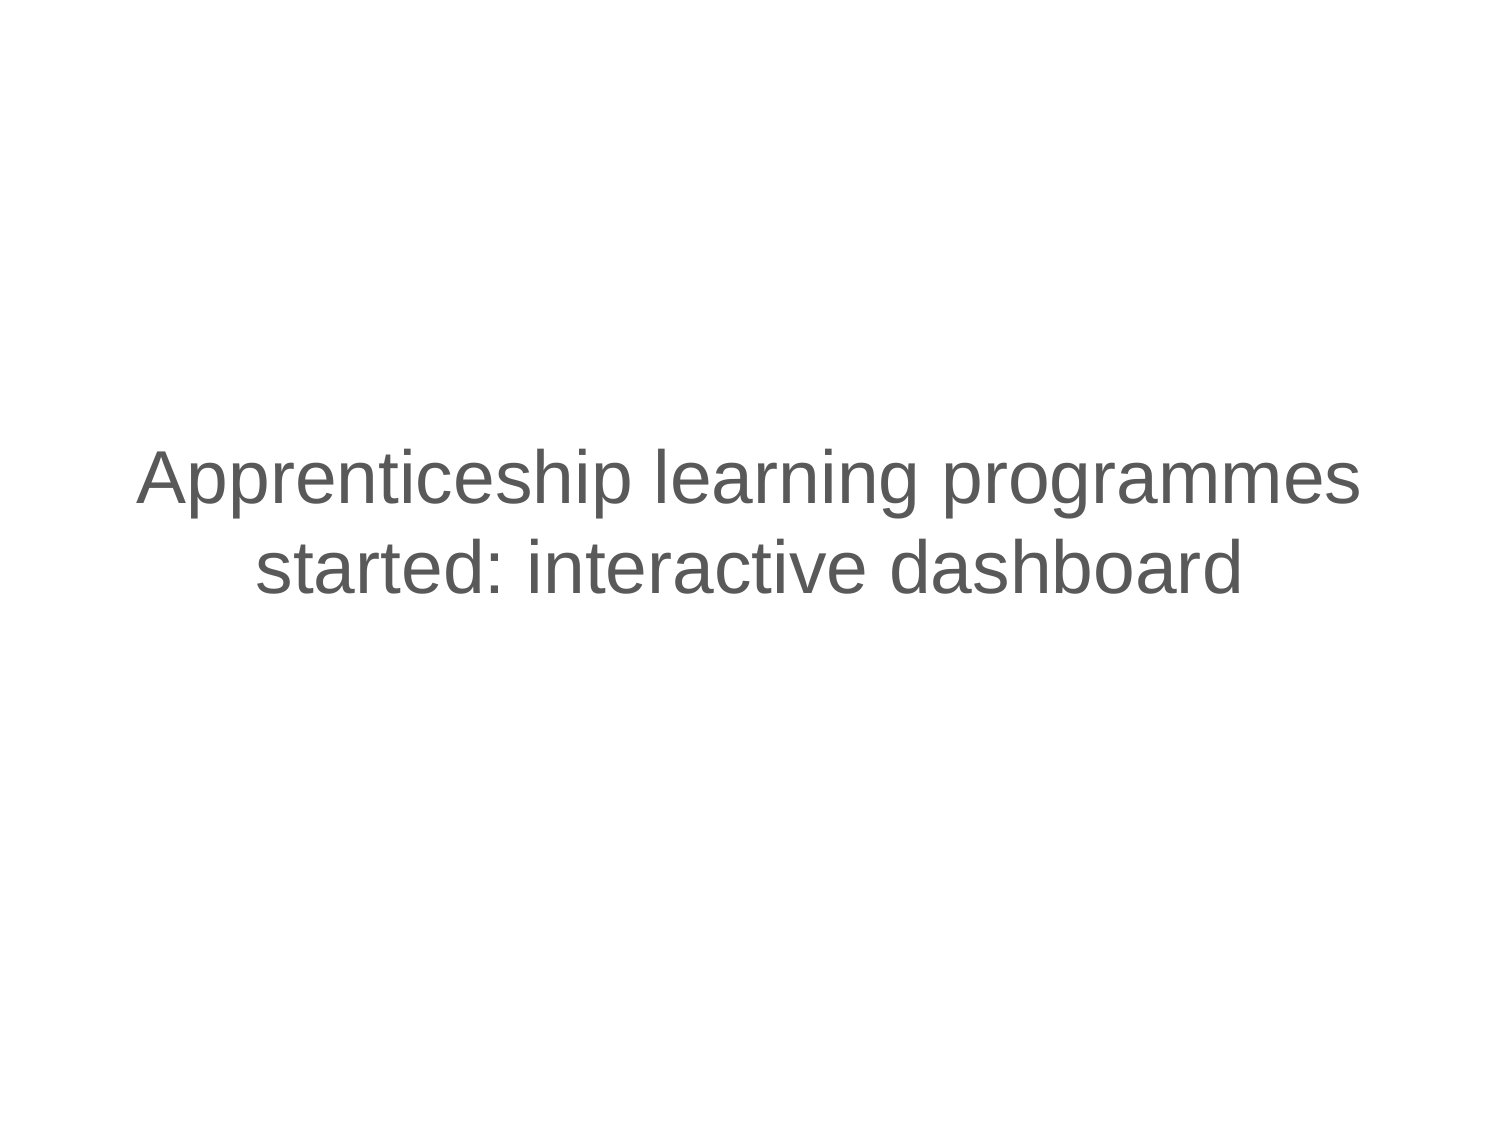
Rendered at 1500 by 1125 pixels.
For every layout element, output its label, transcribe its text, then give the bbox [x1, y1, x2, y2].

title Apprenticeship learning programmes started: interactive dashboard [75, 420, 1426, 609]
